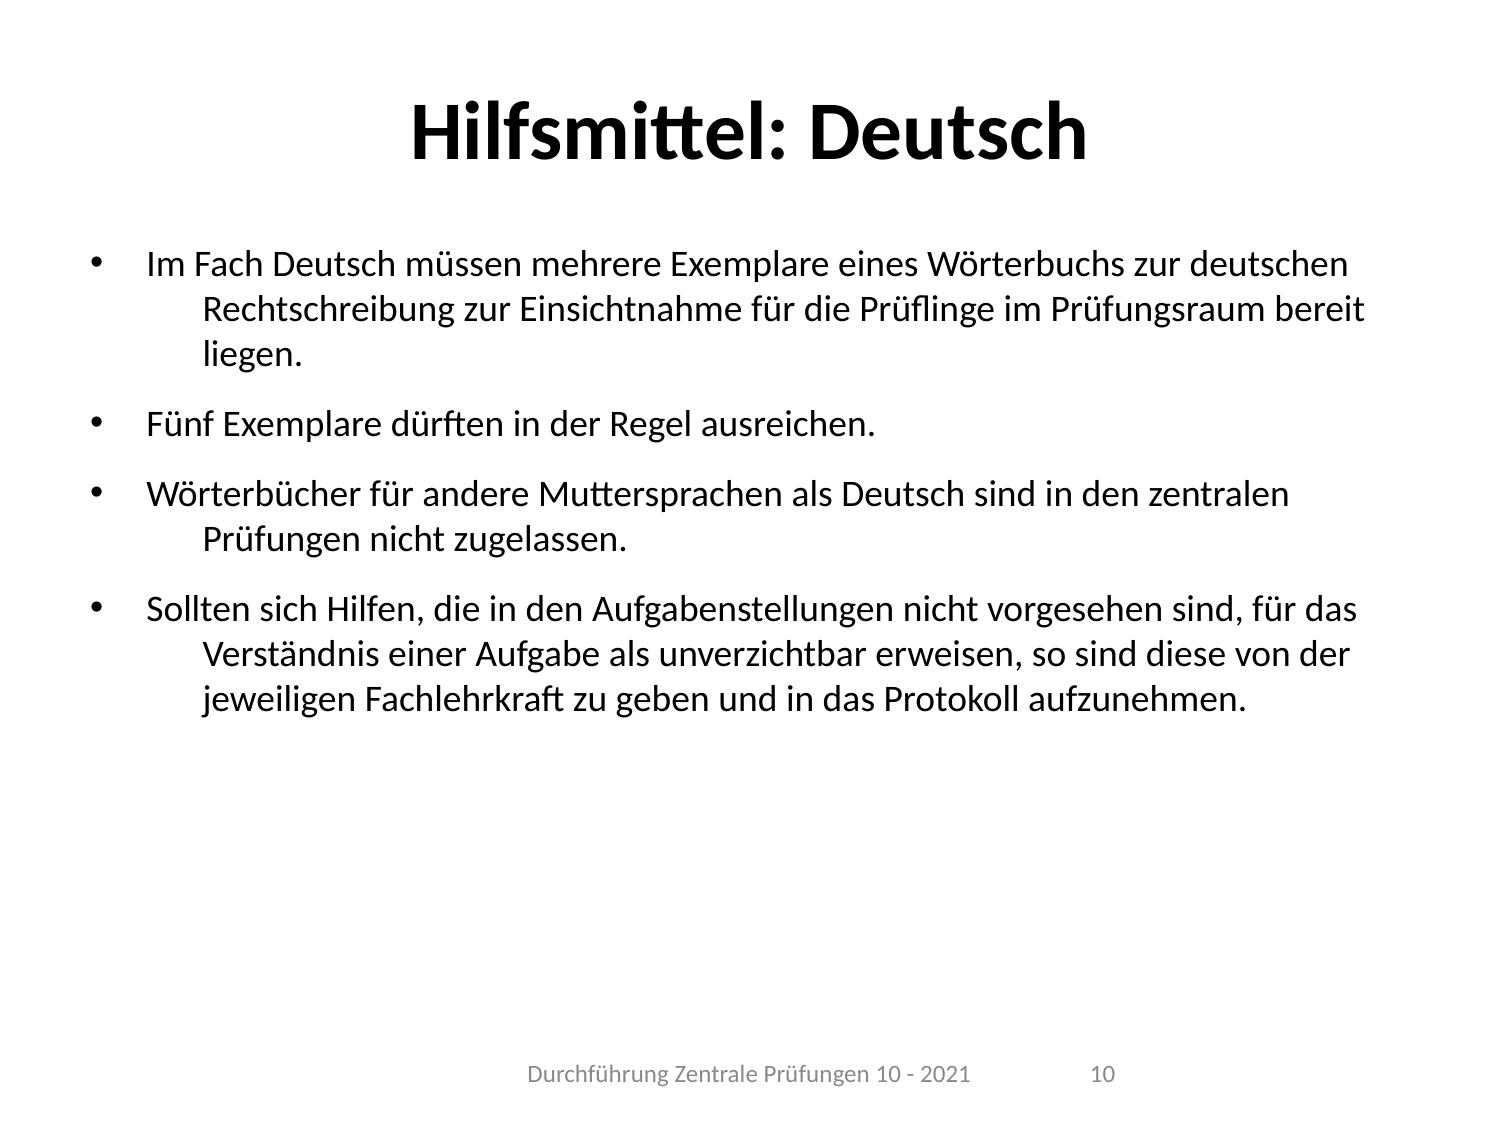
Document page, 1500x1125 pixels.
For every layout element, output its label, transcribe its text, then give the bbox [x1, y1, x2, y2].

text_box 10 [1074, 1042, 1426, 1103]
title Hilfsmittel: Deutsch [75, 45, 1426, 209]
text_box Durchführung Zentrale Prüfungen 10 - 2021 [512, 1042, 988, 1103]
list Im Fach Deutsch müssen mehrere Exemplare eines Wörterbuchs zur deutschen Rechtschreibung zur Einsichtnahme für die Prüflinge im Prüfungsraum bereit liegen. Fünf Exemplare dürften in der Regel ausreichen. Wörterbücher für andere Muttersprachen als Deutsch sind in den zentralen Prüfungen nicht zugelassen. Sollten sich Hilfen, die in den Aufgabenstellungen nicht vorgesehen sind, für das Verständnis einer Aufgabe als unverzichtbar erweisen, so sind diese von der jeweiligen Fachlehrkraft zu geben und in das Protokoll aufzunehmen. [75, 231, 1426, 1005]
